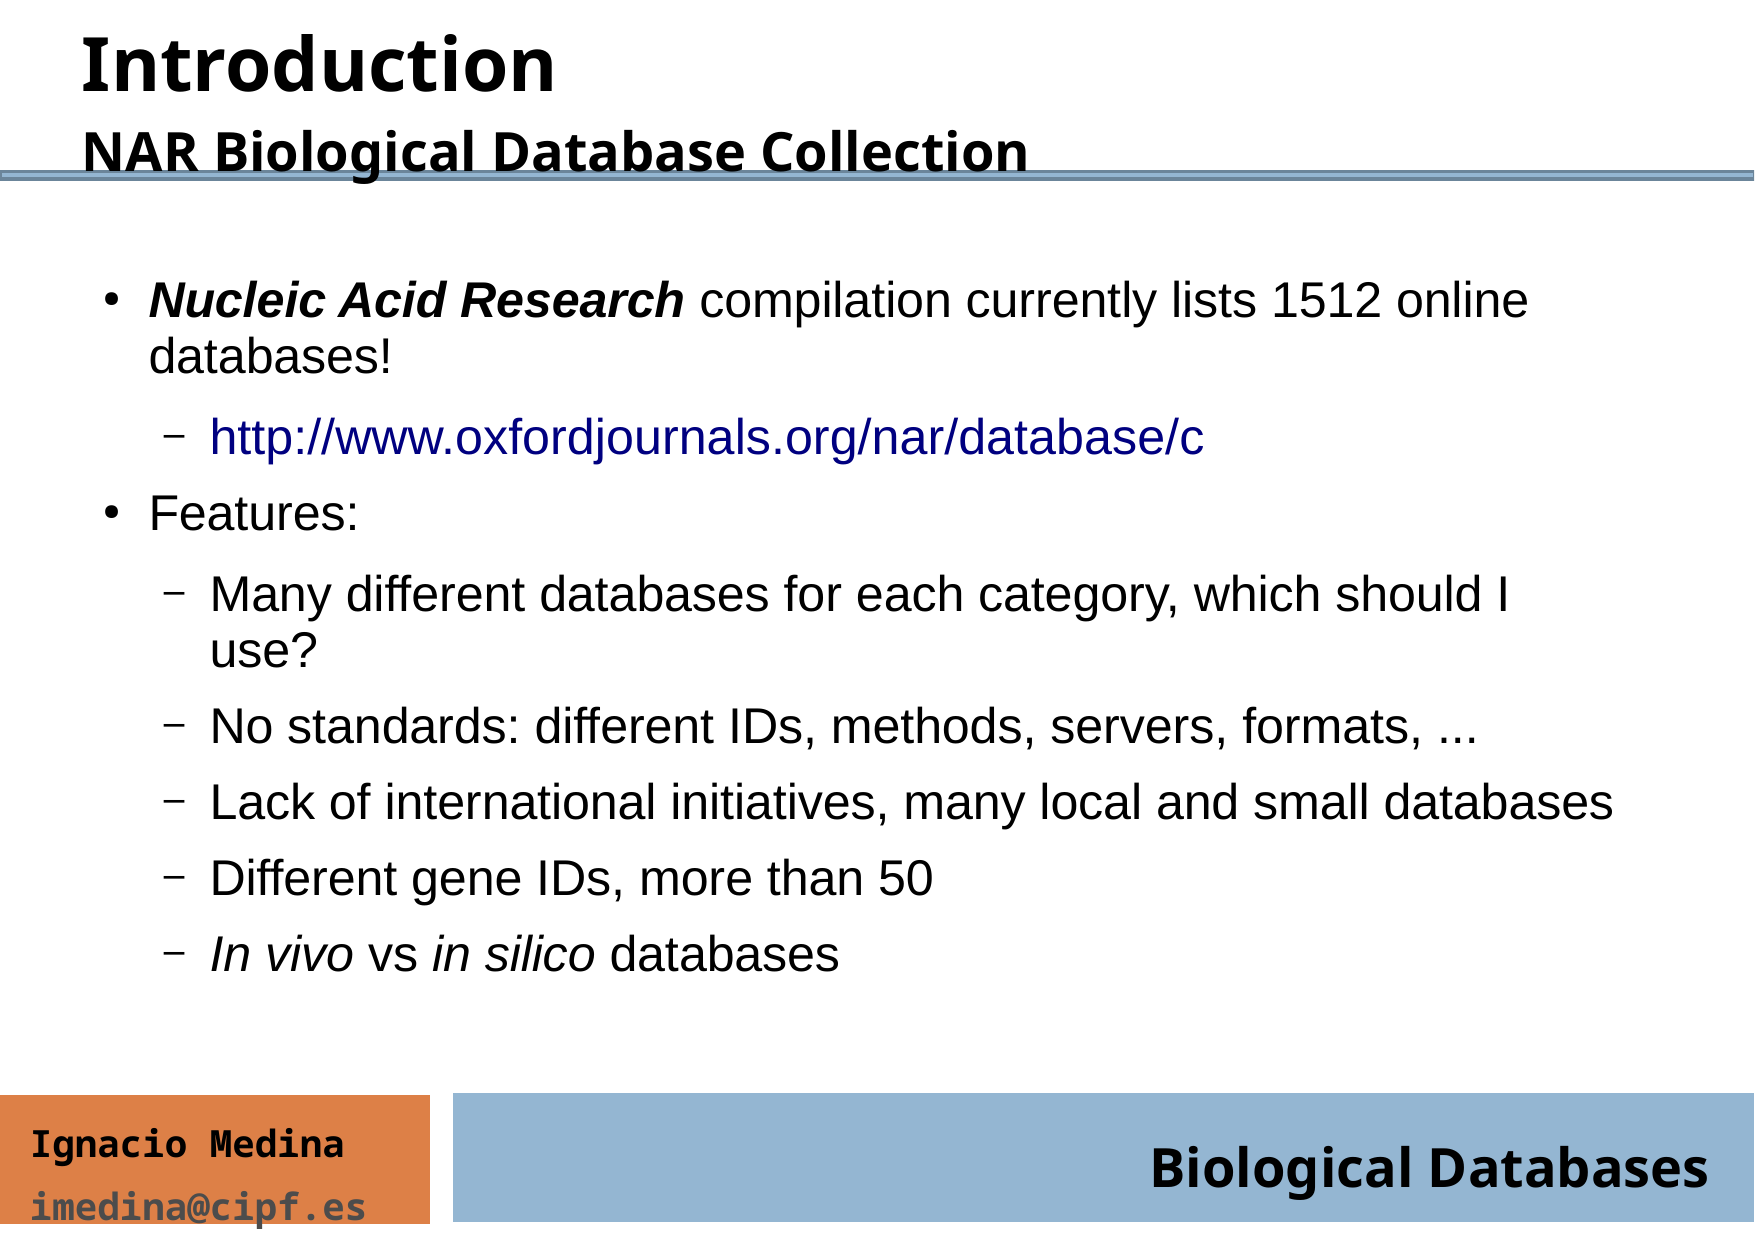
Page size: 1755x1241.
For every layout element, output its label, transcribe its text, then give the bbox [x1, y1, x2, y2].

text_box [377, 171, 1754, 179]
list Nucleic Acid Research compilation currently lists 1512 online databases! http://www.oxfordjournals.org/nar/database/c Features: Many different databases for each category, which should I use? No standards: different IDs, methods, servers, formats, ... Lack of international initiatives, many local and small databases Different gene IDs, more than 50 In vivo vs in silico databases [87, 272, 1632, 992]
text_box [0, 171, 371, 179]
text_box Biological Databases [675, 1122, 1726, 1200]
text_box Introduction NAR Biological Database Collection [67, 3, 1688, 168]
text_box Ignacio Medina imedina@cipf.es [15, 1110, 406, 1213]
